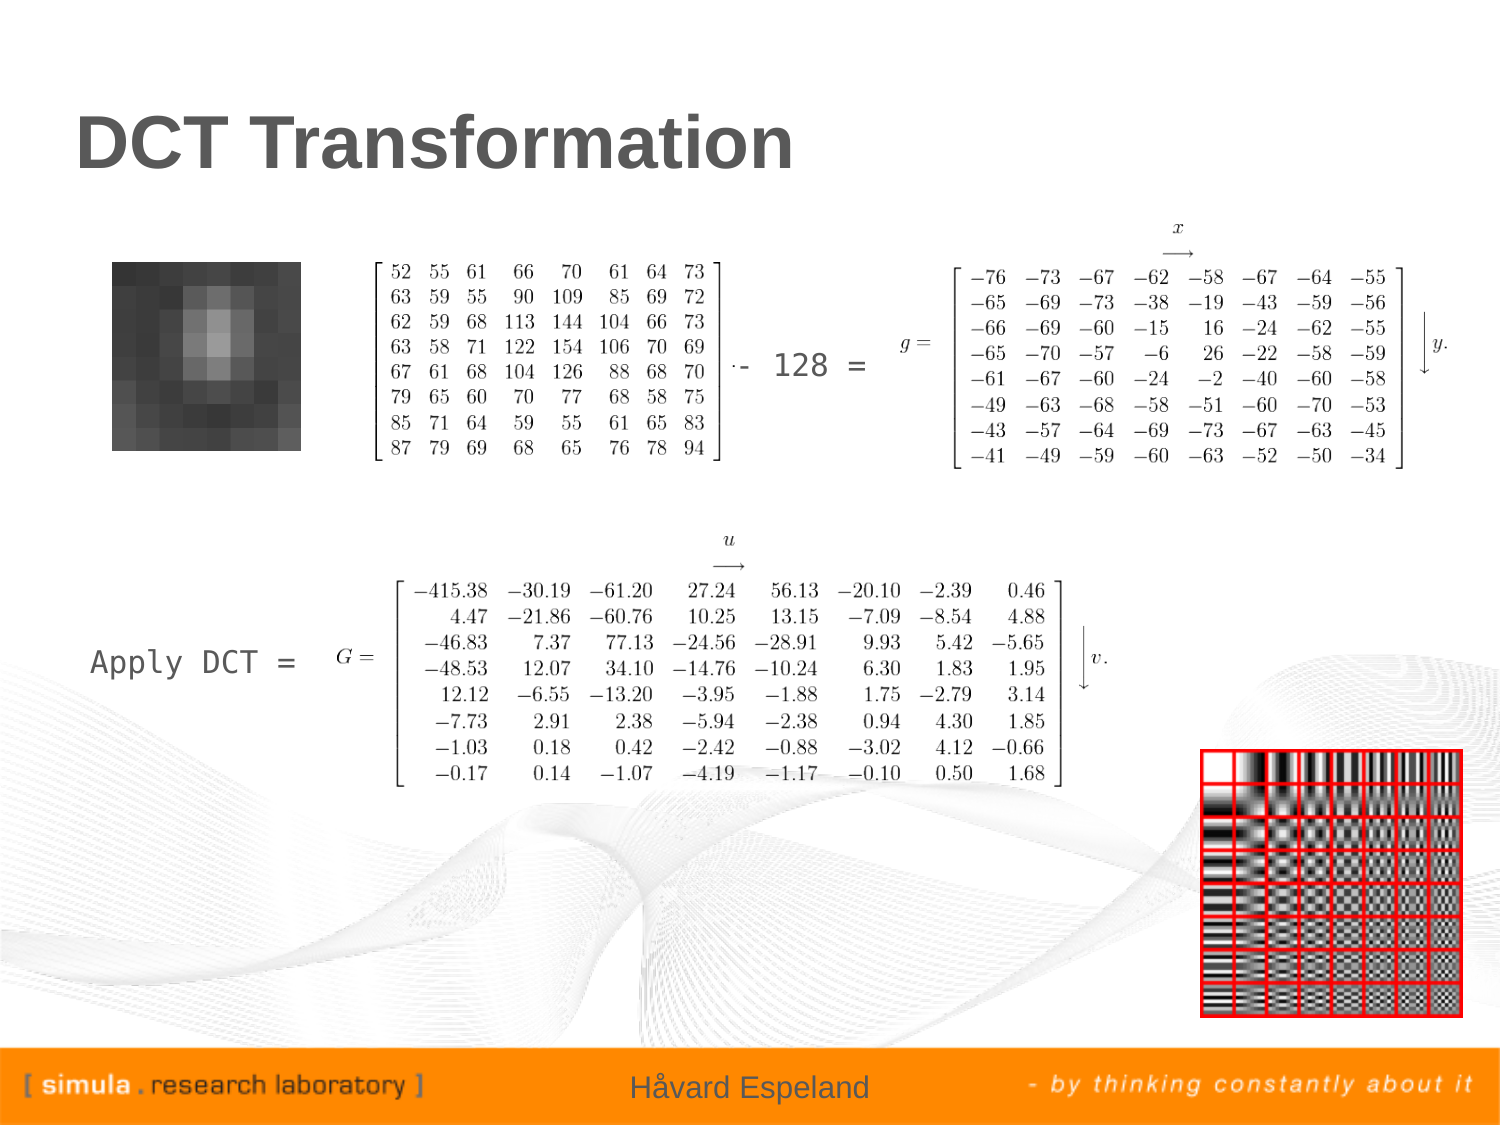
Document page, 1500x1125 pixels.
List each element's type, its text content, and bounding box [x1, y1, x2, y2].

picture [375, 262, 735, 462]
text_box - 128 = [720, 337, 900, 390]
picture [0, 536, 1500, 1125]
text_box Apply DCT = [75, 635, 330, 688]
picture [112, 262, 301, 451]
picture [900, 224, 1447, 471]
title DCT Transformation [75, 44, 1425, 233]
